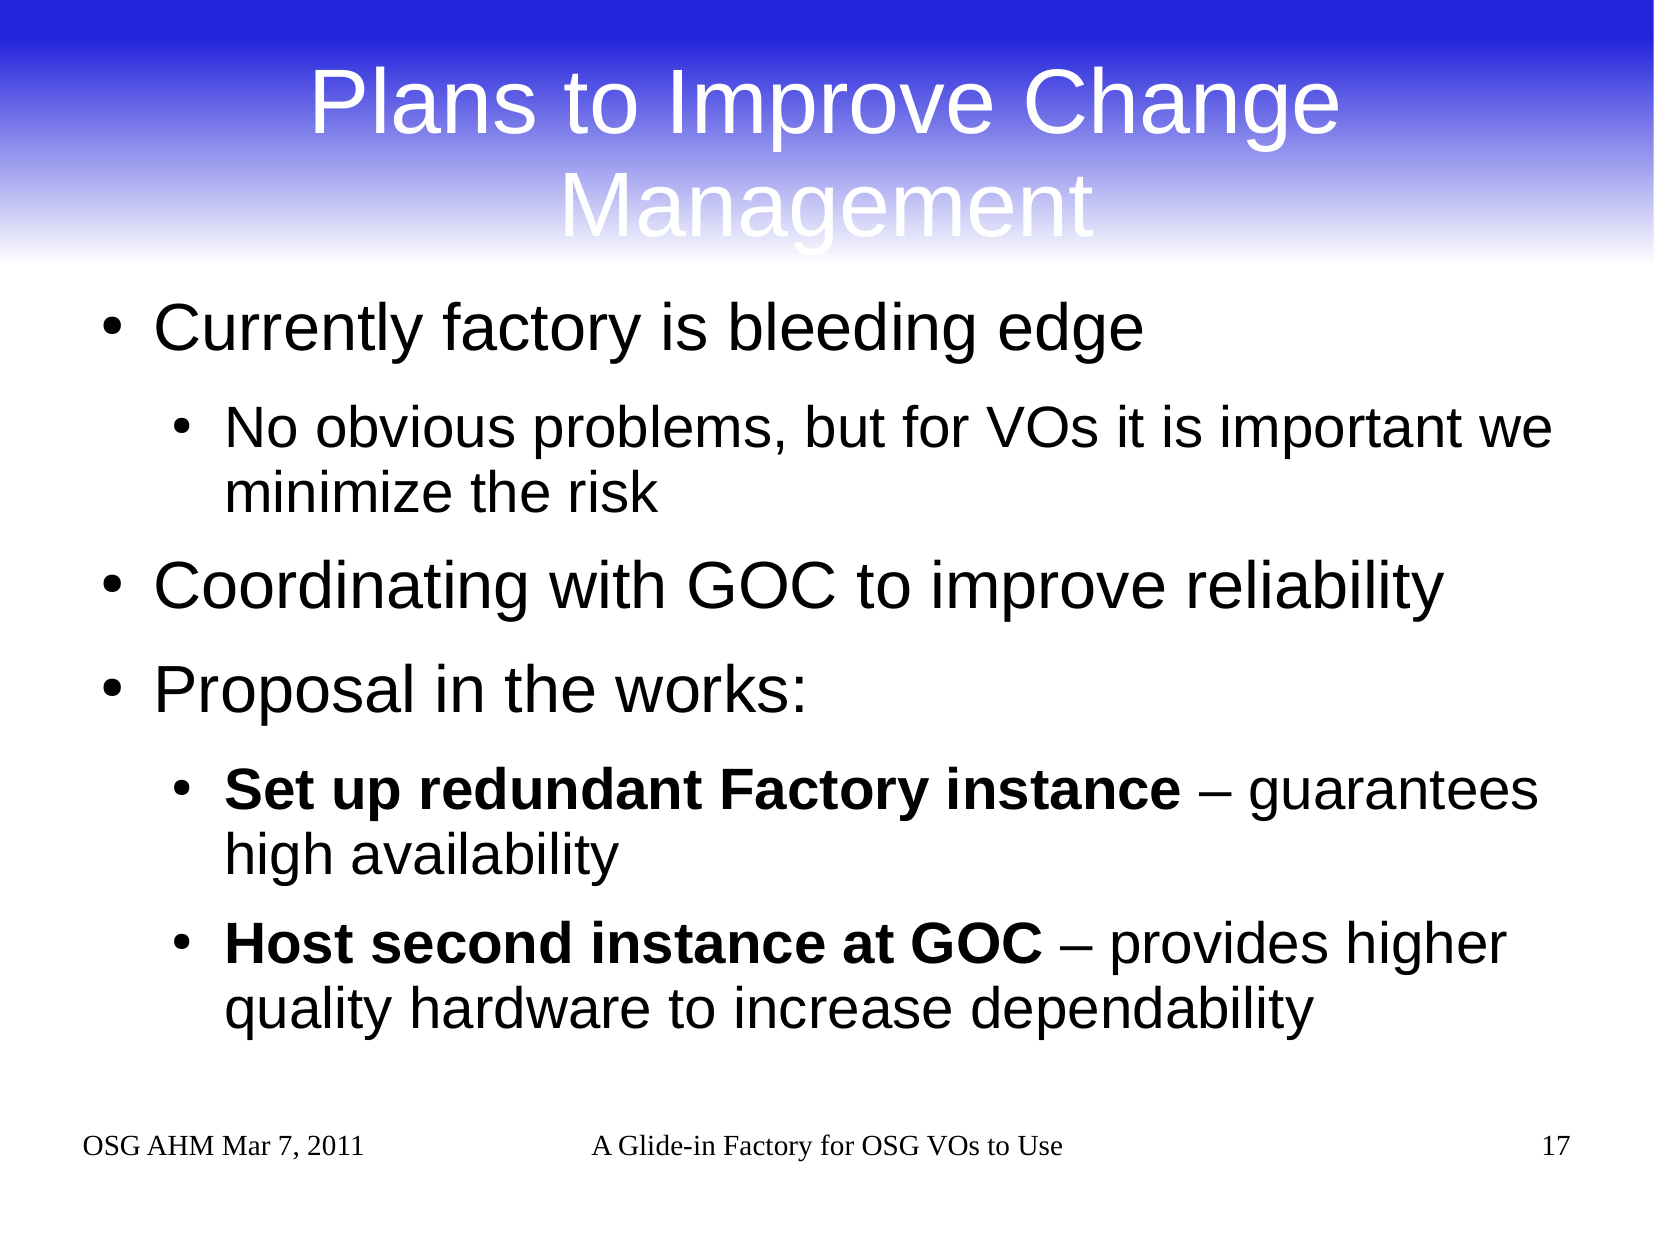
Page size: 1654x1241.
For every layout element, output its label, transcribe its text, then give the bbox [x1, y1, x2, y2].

title Plans to Improve Change Management [82, 50, 1571, 256]
list Currently factory is bleeding edge No obvious problems, but for VOs it is important we minimize the risk Coordinating with GOC to improve reliability Proposal in the works: Set up redundant Factory instance – guarantees high availability Host second instance at GOC – provides higher quality hardware to increase dependability [82, 290, 1571, 1109]
